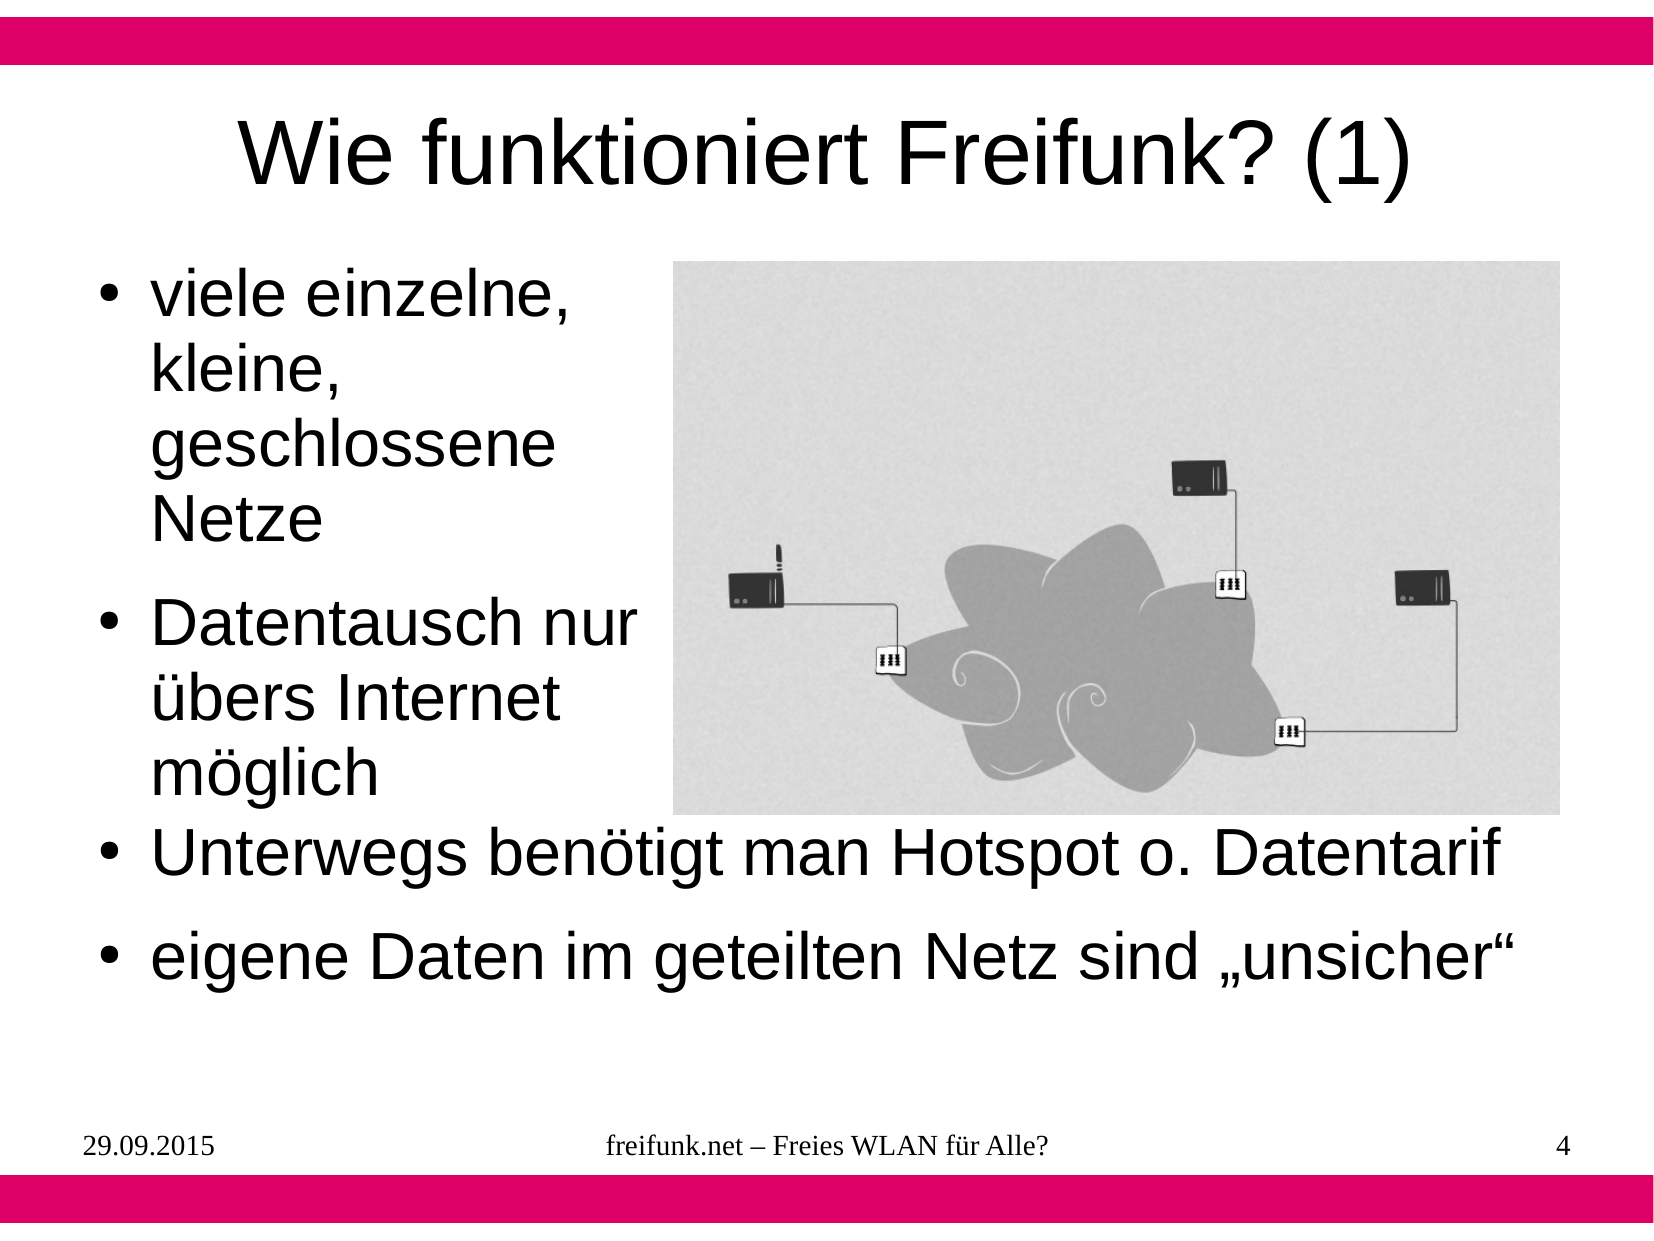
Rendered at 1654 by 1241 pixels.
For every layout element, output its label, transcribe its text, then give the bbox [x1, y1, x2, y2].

picture [673, 261, 1560, 814]
picture [0, 17, 1654, 65]
picture [0, 1175, 1654, 1223]
title Wie funktioniert Freifunk? (1) [82, 65, 1571, 257]
list viele einzelne, kleine, geschlossene Netze Datentausch nur übers Internet möglich [79, 256, 674, 814]
list Unterwegs benötigt man Hotspot o. Datentarif eigene Daten im geteilten Netz sind „unsicher“ [79, 814, 1560, 1075]
